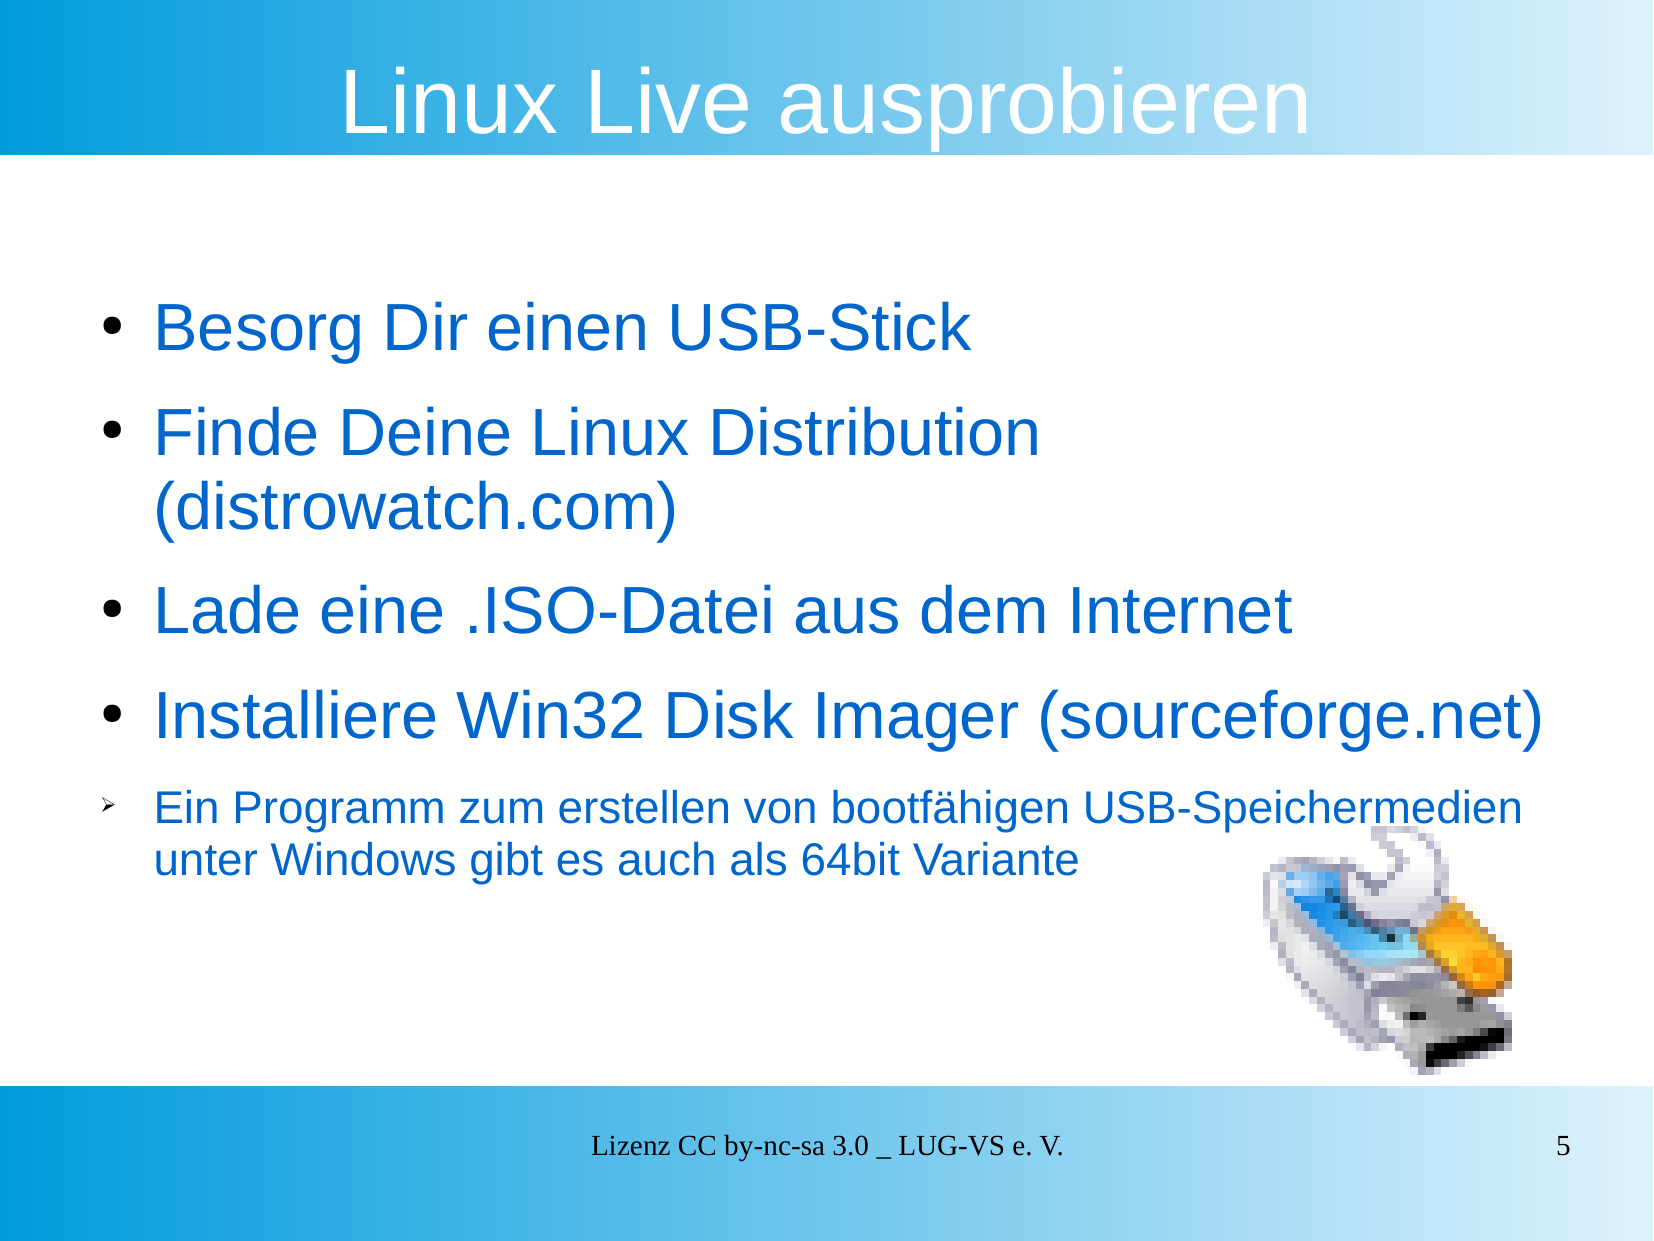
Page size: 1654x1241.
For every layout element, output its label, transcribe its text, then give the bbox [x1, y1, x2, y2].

title Linux Live ausprobieren [82, 49, 1571, 155]
list Besorg Dir einen USB-Stick Finde Deine Linux Distribution (distrowatch.com) Lade eine .ISO-Datei aus dem Internet Installiere Win32 Disk Imager (sourceforge.net) Ein Programm zum erstellen von bootfähigen USB-Speichermedien unter Windows gibt es auch als 64bit Variante [82, 290, 1571, 1010]
picture [1263, 826, 1512, 1075]
